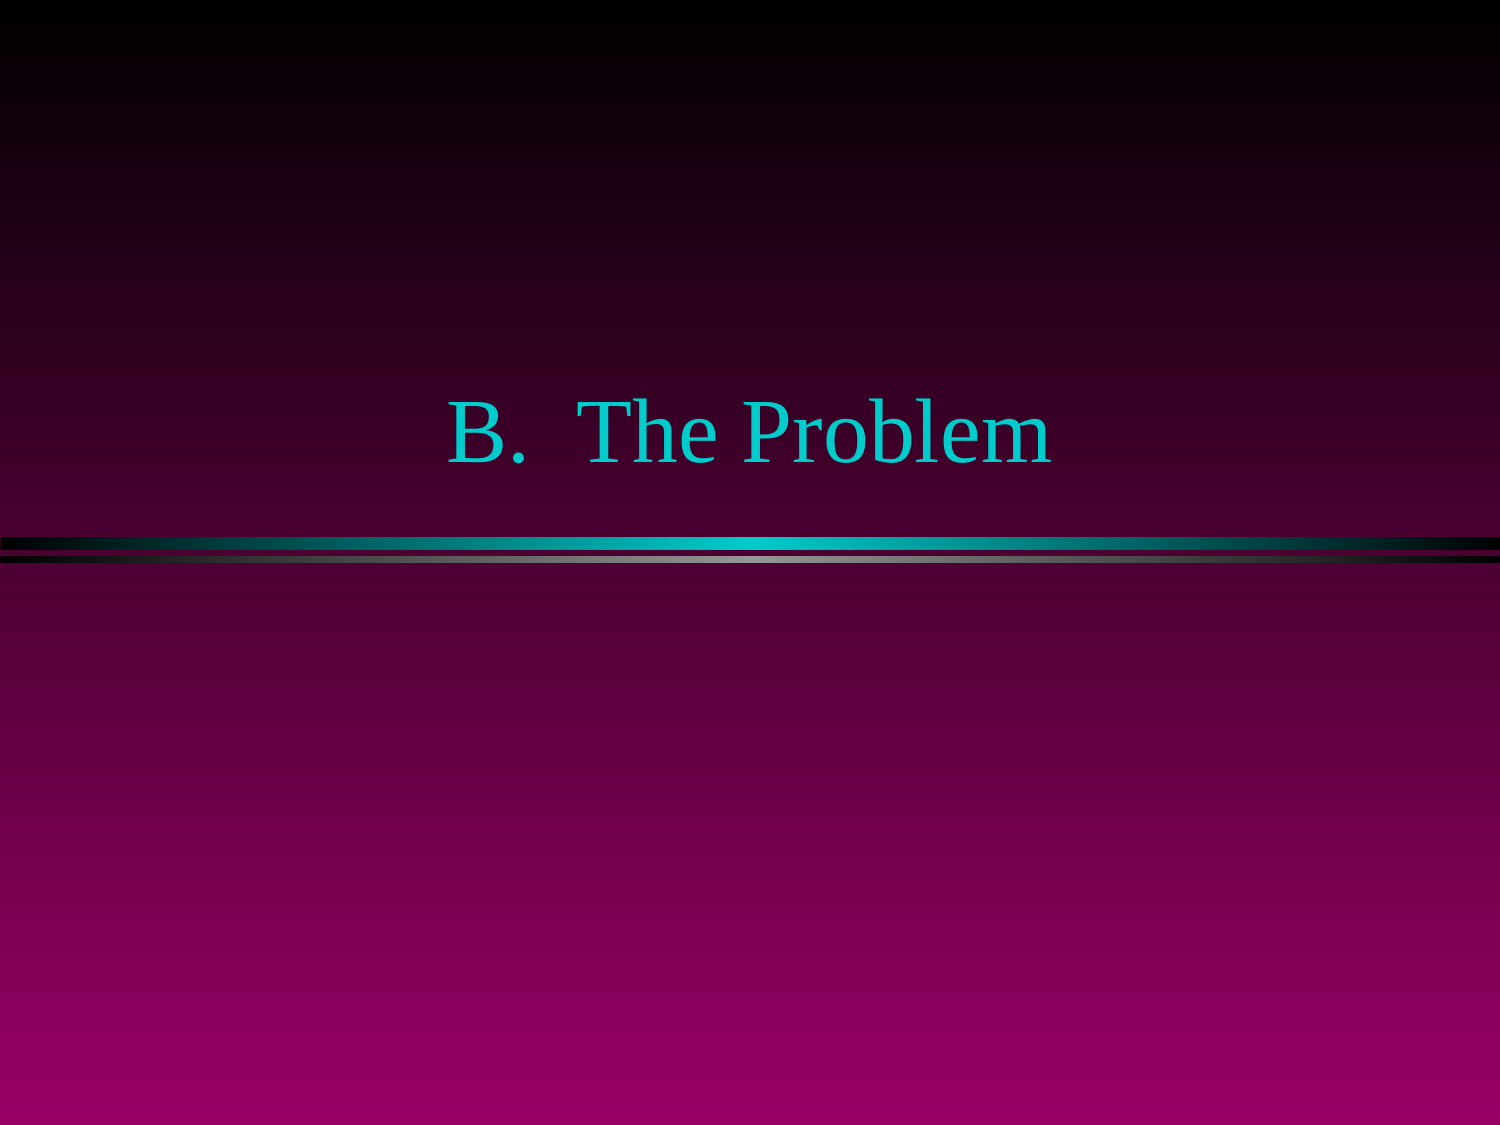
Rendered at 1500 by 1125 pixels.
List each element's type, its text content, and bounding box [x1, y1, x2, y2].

title B. The Problem [112, 337, 1388, 526]
